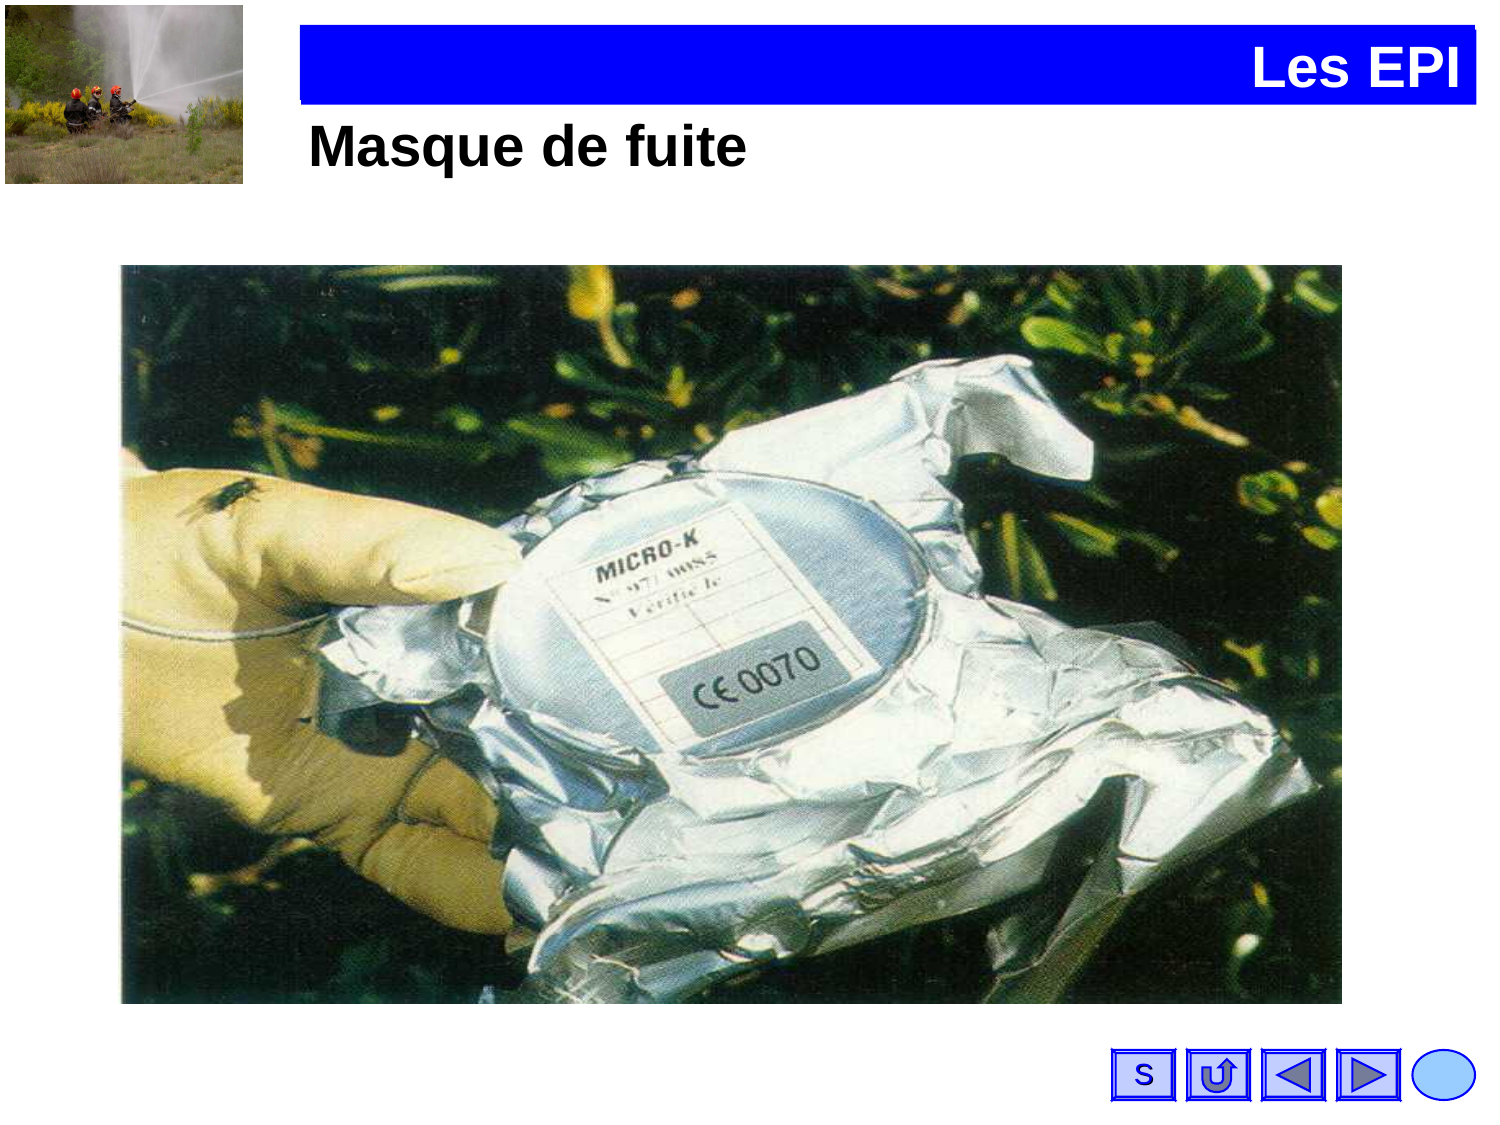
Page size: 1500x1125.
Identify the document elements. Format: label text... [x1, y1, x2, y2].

text_box Les EPI [301, 29, 1477, 105]
text_box [1412, 1049, 1476, 1101]
picture [5, 5, 243, 184]
picture [118, 265, 1342, 1004]
text_box Masque de fuite [242, 106, 815, 188]
